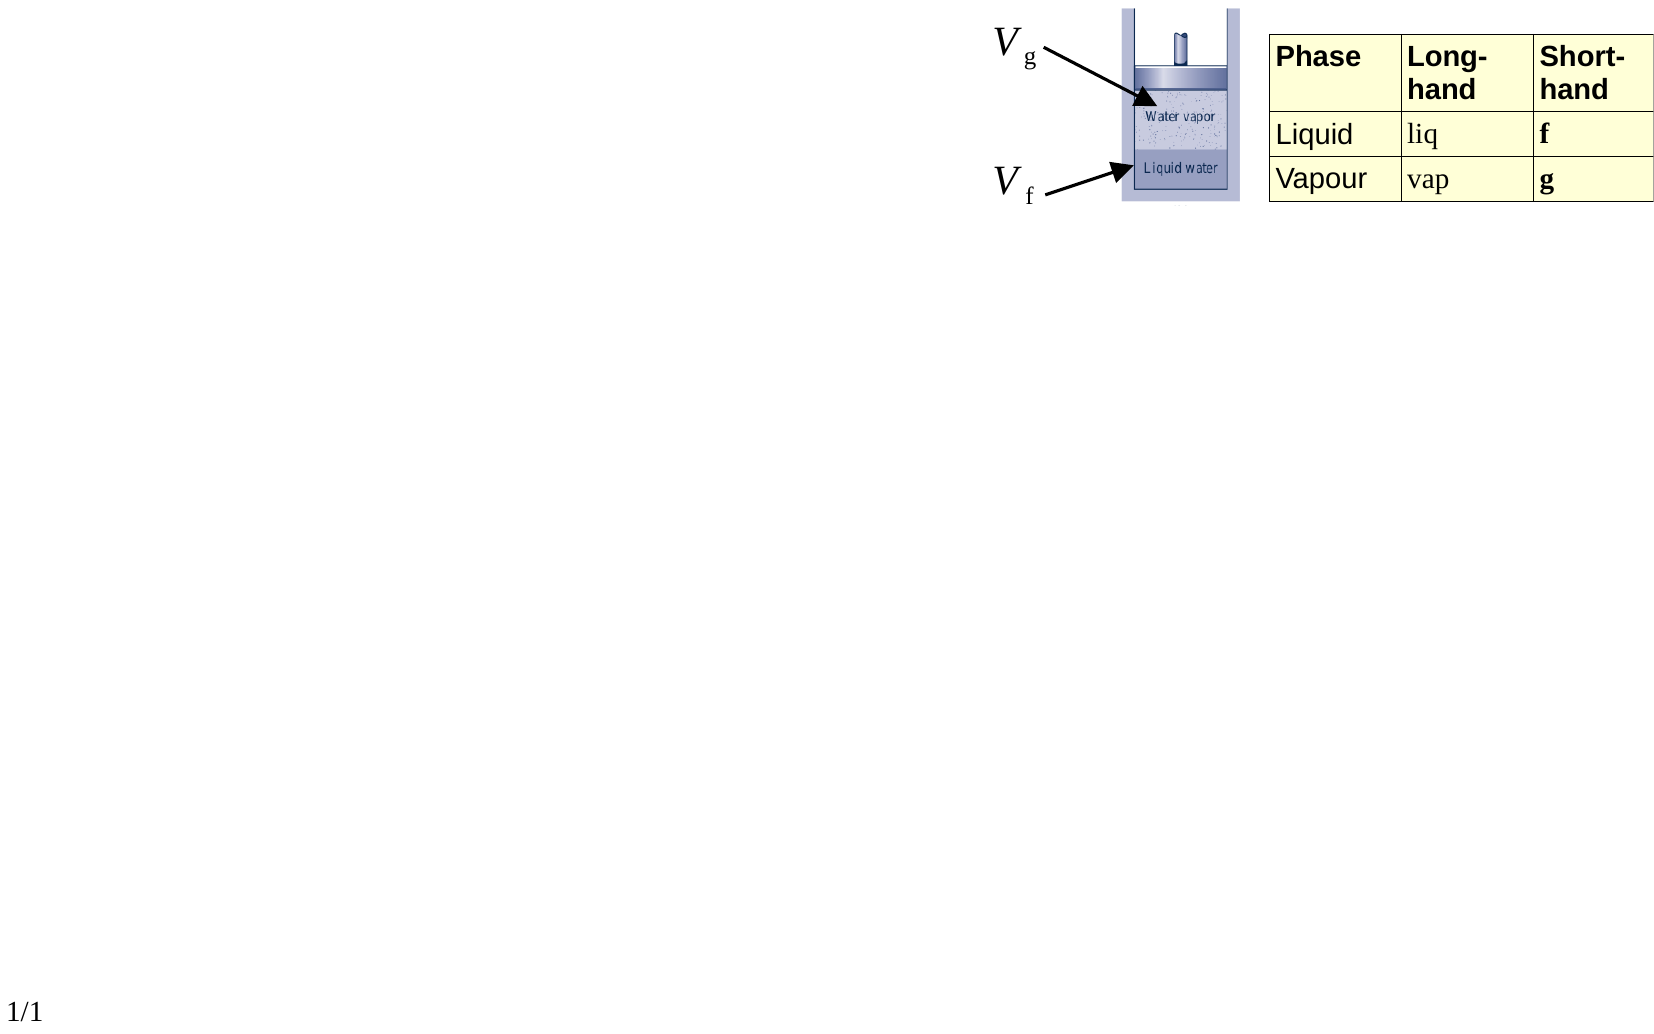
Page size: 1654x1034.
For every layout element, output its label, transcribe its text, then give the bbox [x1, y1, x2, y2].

table_header Short-hand [1534, 35, 1653, 111]
picture [1112, 0, 1247, 206]
table_header Long-hand [1402, 35, 1533, 111]
table_cell Liquid [1270, 112, 1401, 156]
table_cell liq [1402, 112, 1533, 156]
chart [986, 17, 1044, 71]
chart [986, 157, 1041, 210]
table_header Phase [1270, 35, 1401, 111]
table_cell g [1534, 157, 1653, 201]
table_cell vap [1402, 157, 1533, 201]
table_cell f [1534, 112, 1653, 156]
table_cell Vapour [1270, 157, 1401, 201]
